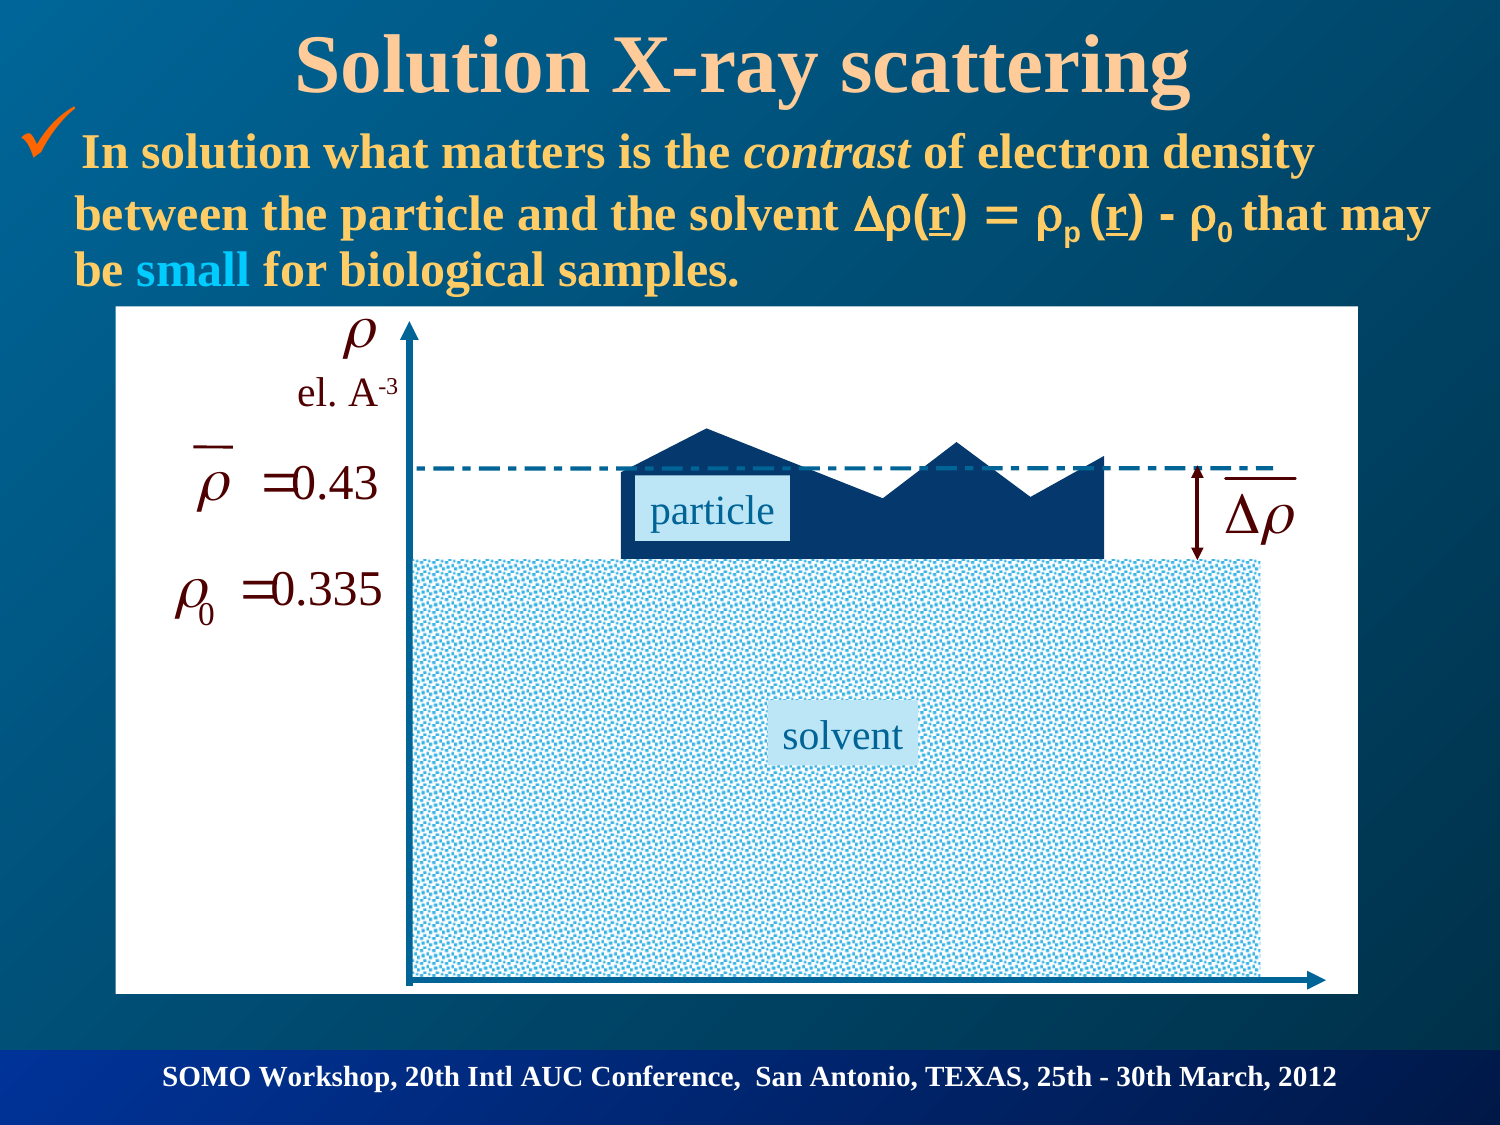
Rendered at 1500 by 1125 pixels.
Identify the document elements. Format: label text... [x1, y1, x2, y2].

text_box  [208, 473, 224, 499]
text_box 0.335 [284, 574, 289, 603]
text_box  [237, 548, 284, 620]
text_box  [196, 442, 229, 513]
text_box  [258, 442, 305, 513]
text_box 0 [203, 605, 210, 624]
text_box In solution what matters is the contrast of electron density between the particle and the solvent (r)  p (r) - 0 that may be small for biological samples. [0, 116, 1449, 259]
text_box solvent [767, 699, 919, 766]
text_box SOMO Workshop, 20th Intl AUC Conference, San Antonio, TEXAS, 25th - 30th March, 2012 [0, 1050, 1500, 1125]
text_box el. A-3 [282, 357, 414, 423]
text_box 0.335 [284, 555, 384, 616]
text_box 0.43 [305, 468, 310, 497]
text_box 0.43 [305, 449, 379, 510]
text_box Solution X-ray scattering [283, 18, 1204, 115]
picture [1219, 467, 1304, 553]
text_box  [174, 548, 208, 620]
picture [333, 311, 387, 368]
text_box 0 [198, 592, 216, 633]
text_box particle [635, 475, 790, 541]
text_box [115, 306, 1358, 994]
